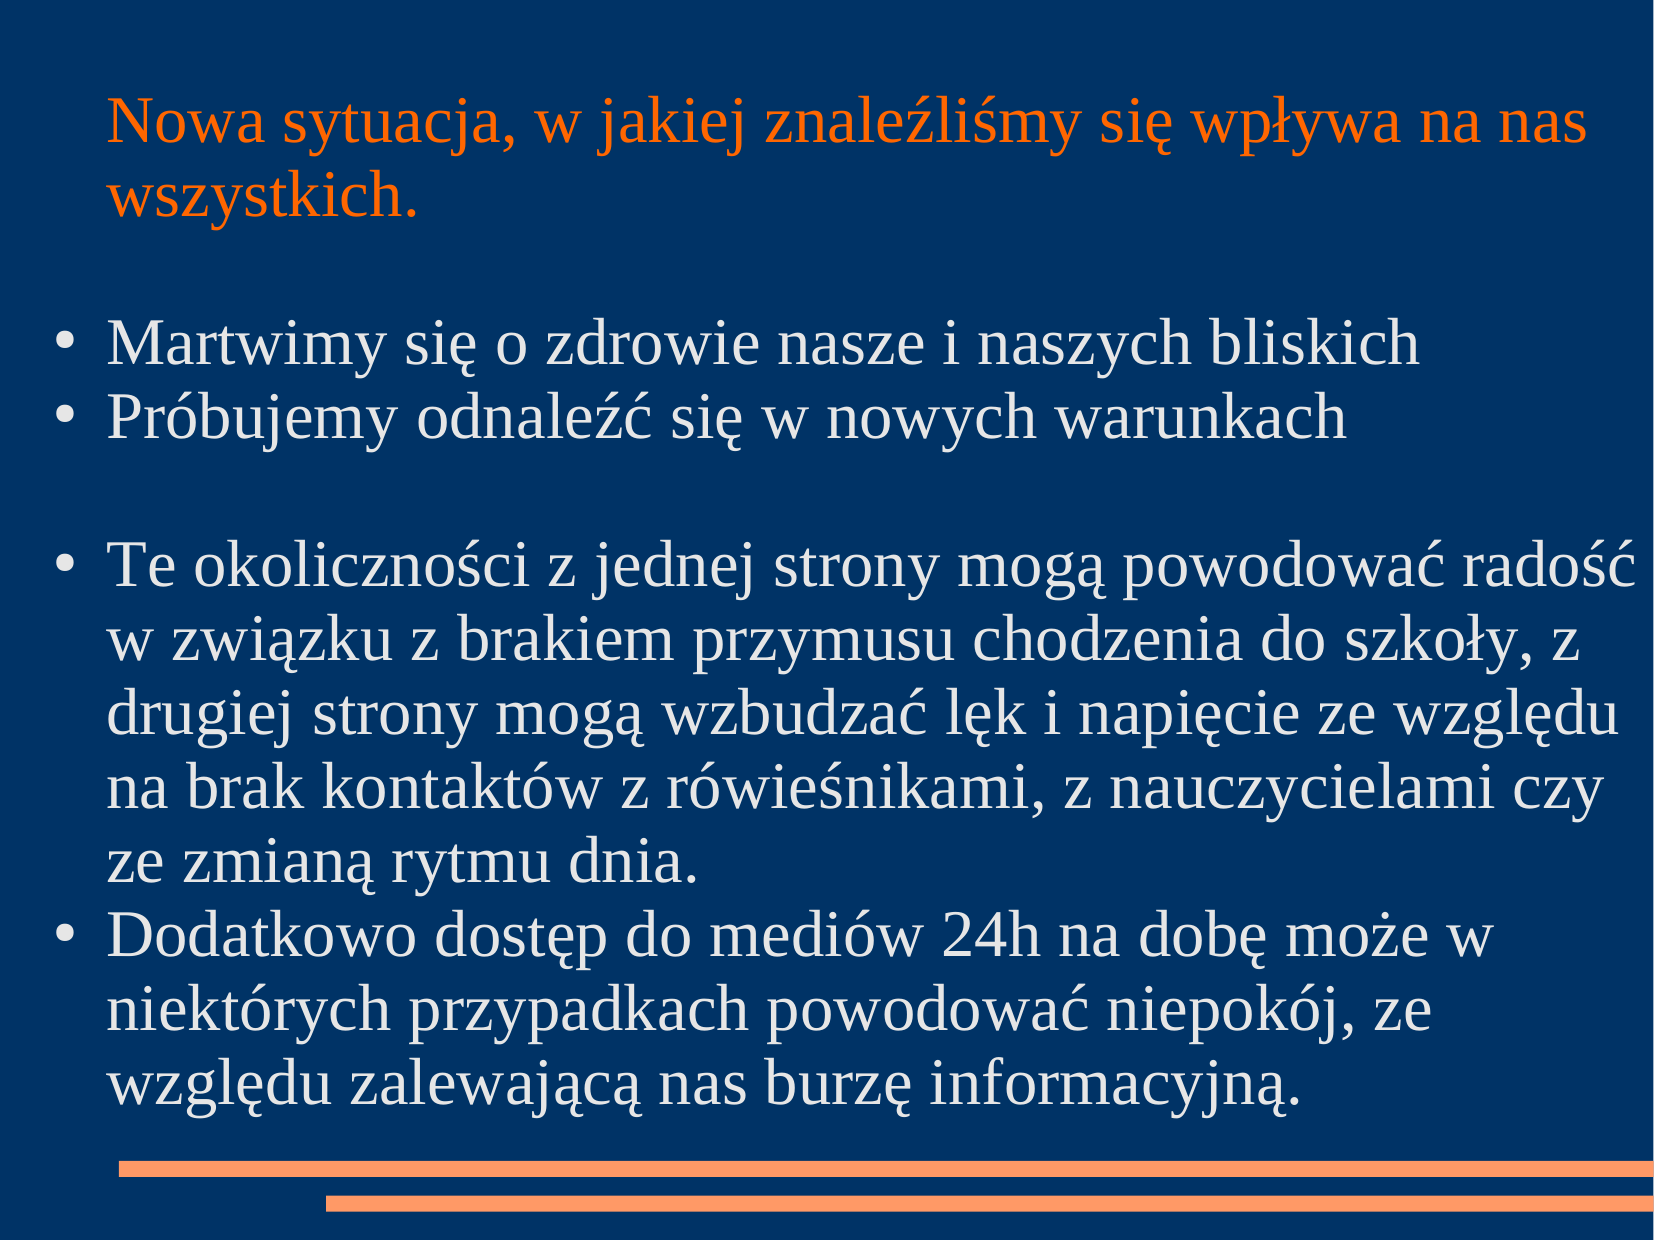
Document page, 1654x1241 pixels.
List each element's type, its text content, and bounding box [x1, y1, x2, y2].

list Nowa sytuacja, w jakiej znaleźliśmy się wpływa na nas wszystkich. Martwimy się o zdrowie nasze i naszych bliskich Próbujemy odnaleźć się w nowych warunkach Te okoliczności z jednej strony mogą powodować radość w związku z brakiem przymusu chodzenia do szkoły, z drugiej strony mogą wzbudzać lęk i napięcie ze względu na brak kontaktów z rówieśnikami, z nauczycielami czy ze zmianą rytmu dnia. Dodatkowo dostęp do mediów 24h na dobę może w niektórych przypadkach powodować niepokój, ze względu zalewającą nas burzę informacyjną. [35, 82, 1654, 1241]
